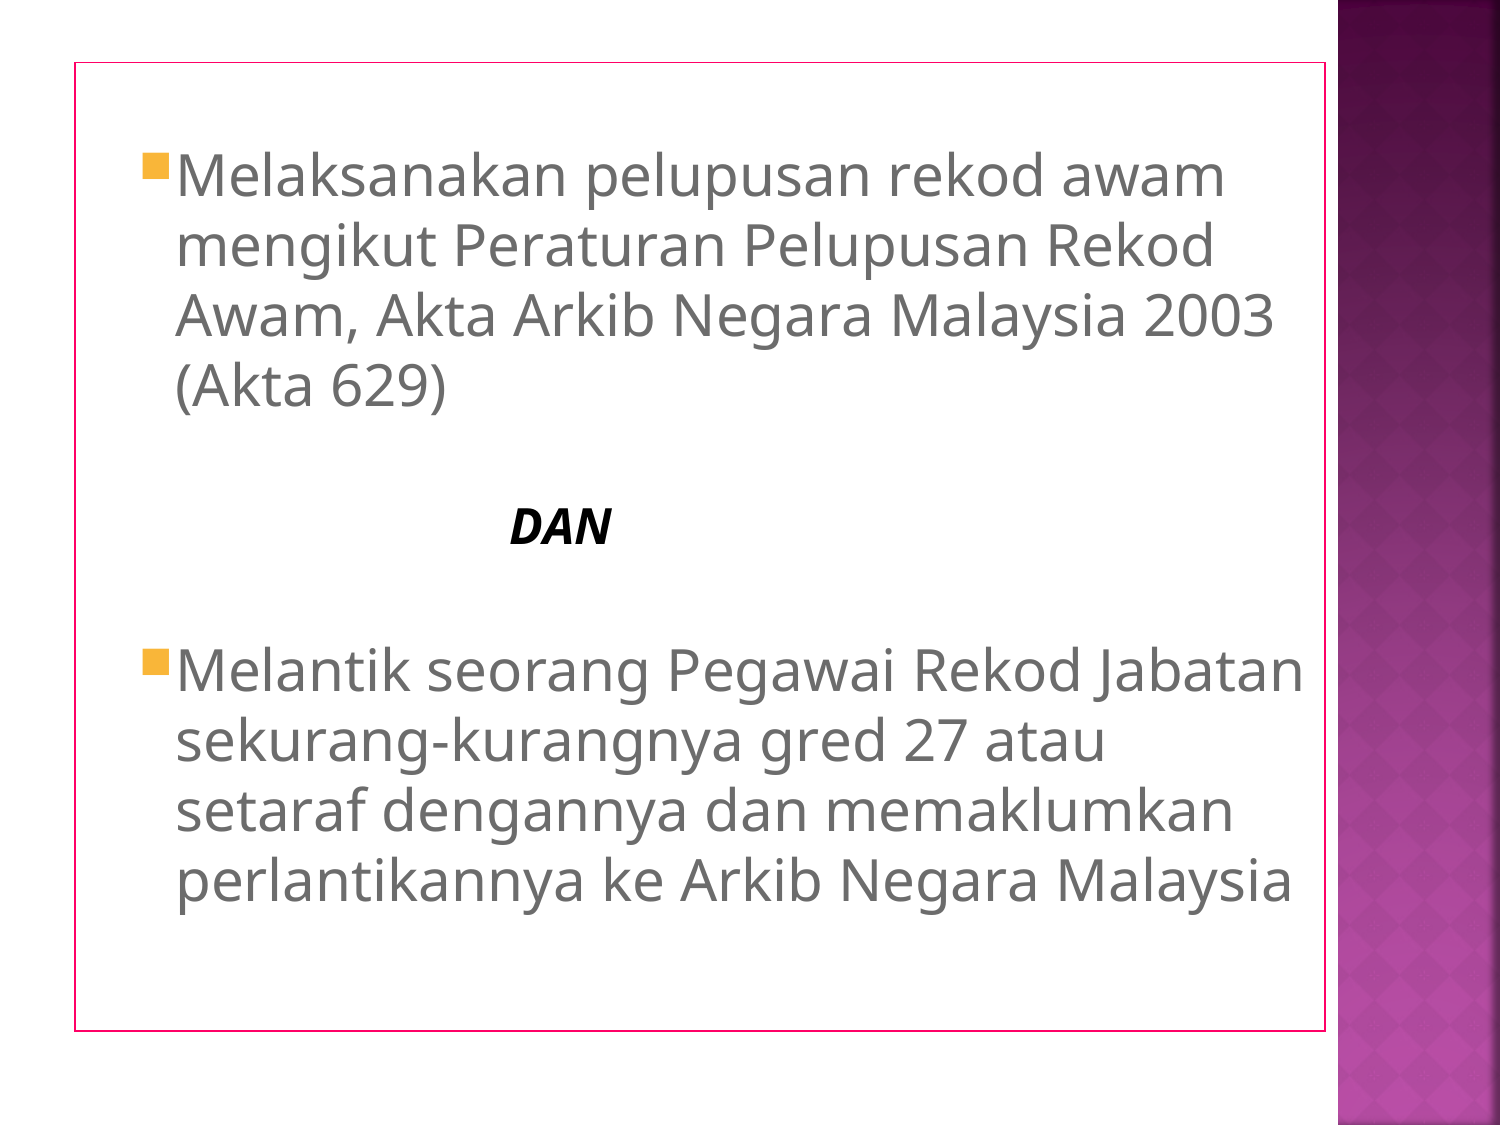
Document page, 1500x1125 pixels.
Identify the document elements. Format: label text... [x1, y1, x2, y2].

list Melaksanakan pelupusan rekod awam mengikut Peraturan Pelupusan Rekod Awam, Akta Arkib Negara Malaysia 2003 (Akta 629) DAN Melantik seorang Pegawai Rekod Jabatan sekurang-kurangnya gred 27 atau setaraf dengannya dan memaklumkan perlantikannya ke Arkib Negara Malaysia [74, 62, 1325, 1031]
picture [1338, 0, 1500, 1125]
